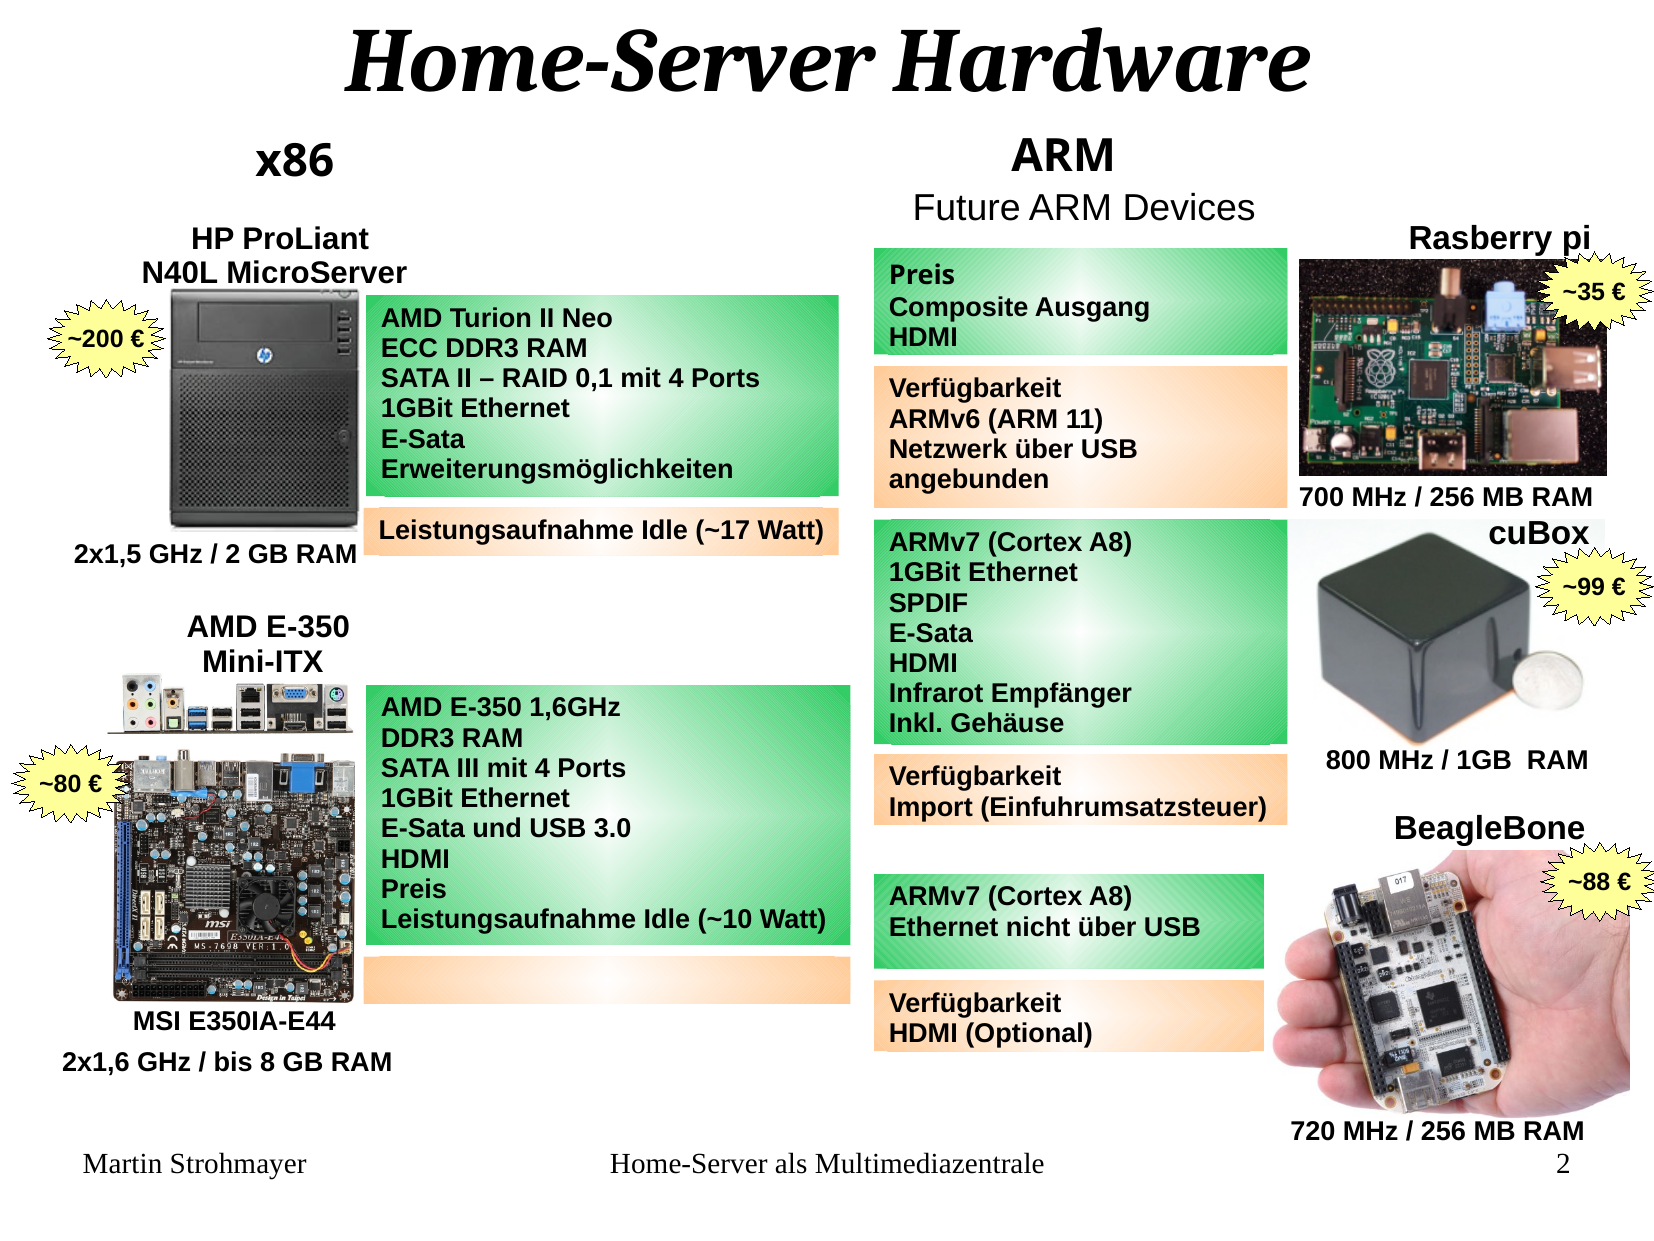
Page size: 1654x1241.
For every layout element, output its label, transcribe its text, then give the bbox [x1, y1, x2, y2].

text_box MSI E350IA-E44 [118, 998, 414, 1039]
text_box ~80 € [11, 744, 130, 823]
text_box 2x1,6 GHz / bis 8 GB RAM [47, 1039, 426, 1085]
text_box cuBox [1303, 520, 1605, 559]
picture [106, 673, 355, 734]
picture [165, 283, 364, 531]
text_box 2x1,5 GHz / 2 GB RAM [59, 531, 378, 577]
text_box ~35 € [1535, 251, 1654, 331]
picture [1287, 520, 1605, 755]
picture [111, 746, 355, 1004]
text_box BeagleBone [1299, 802, 1601, 854]
text_box Preis Composite Ausgang HDMI [874, 248, 1288, 355]
text_box ~99 € [1535, 547, 1654, 626]
text_box ~88 € [1540, 842, 1654, 922]
text_box ARM [980, 115, 1205, 179]
text_box Verfügbarkeit Import (Einfuhrumsatzsteuer) [874, 754, 1288, 825]
text_box ARMv7 (Cortex A8) 1GBit Ethernet SPDIF E-Sata HDMI Infrarot Empfänger Inkl. Gehäuse [874, 519, 1288, 745]
text_box AMD Turion II Neo ECC DDR3 RAM SATA II – RAID 0,1 mit 4 Ports 1GBit Ethernet E-Sata Erweiterungsmöglichkeiten [366, 295, 839, 497]
text_box x86 [224, 120, 367, 189]
title Home-Server Hardware [3, 7, 1654, 115]
text_box Verfügbarkeit HDMI (Optional) [874, 980, 1264, 1052]
text_box 700 MHz / 256 MB RAM [1284, 474, 1615, 520]
text_box 720 MHz / 256 MB RAM [1275, 1108, 1616, 1154]
text_box HP ProLiant N40L MicroServer [124, 213, 426, 298]
picture [1299, 259, 1607, 474]
text_box AMD E-350 1,6GHz DDR3 RAM SATA III mit 4 Ports 1GBit Ethernet E-Sata und USB 3.0 HDMI Preis Leistungsaufnahme Idle (~10 Watt) [366, 685, 851, 945]
text_box ~200 € [47, 299, 166, 378]
text_box Verfügbarkeit ARMv6 (ARM 11) Netzwerk über USB angebunden [874, 366, 1288, 508]
text_box Rasberry pi [1305, 212, 1607, 265]
text_box 800 MHz / 1GB RAM [1311, 737, 1607, 783]
text_box ARMv7 (Cortex A8) Ethernet nicht über USB [874, 874, 1264, 969]
text_box AMD E-350 Mini-ITX [129, 602, 396, 687]
text_box [363, 956, 851, 1004]
picture [1203, 850, 1630, 1134]
text_box Future ARM Devices [897, 179, 1271, 237]
text_box Leistungsaufnahme Idle (~17 Watt) [363, 507, 839, 556]
